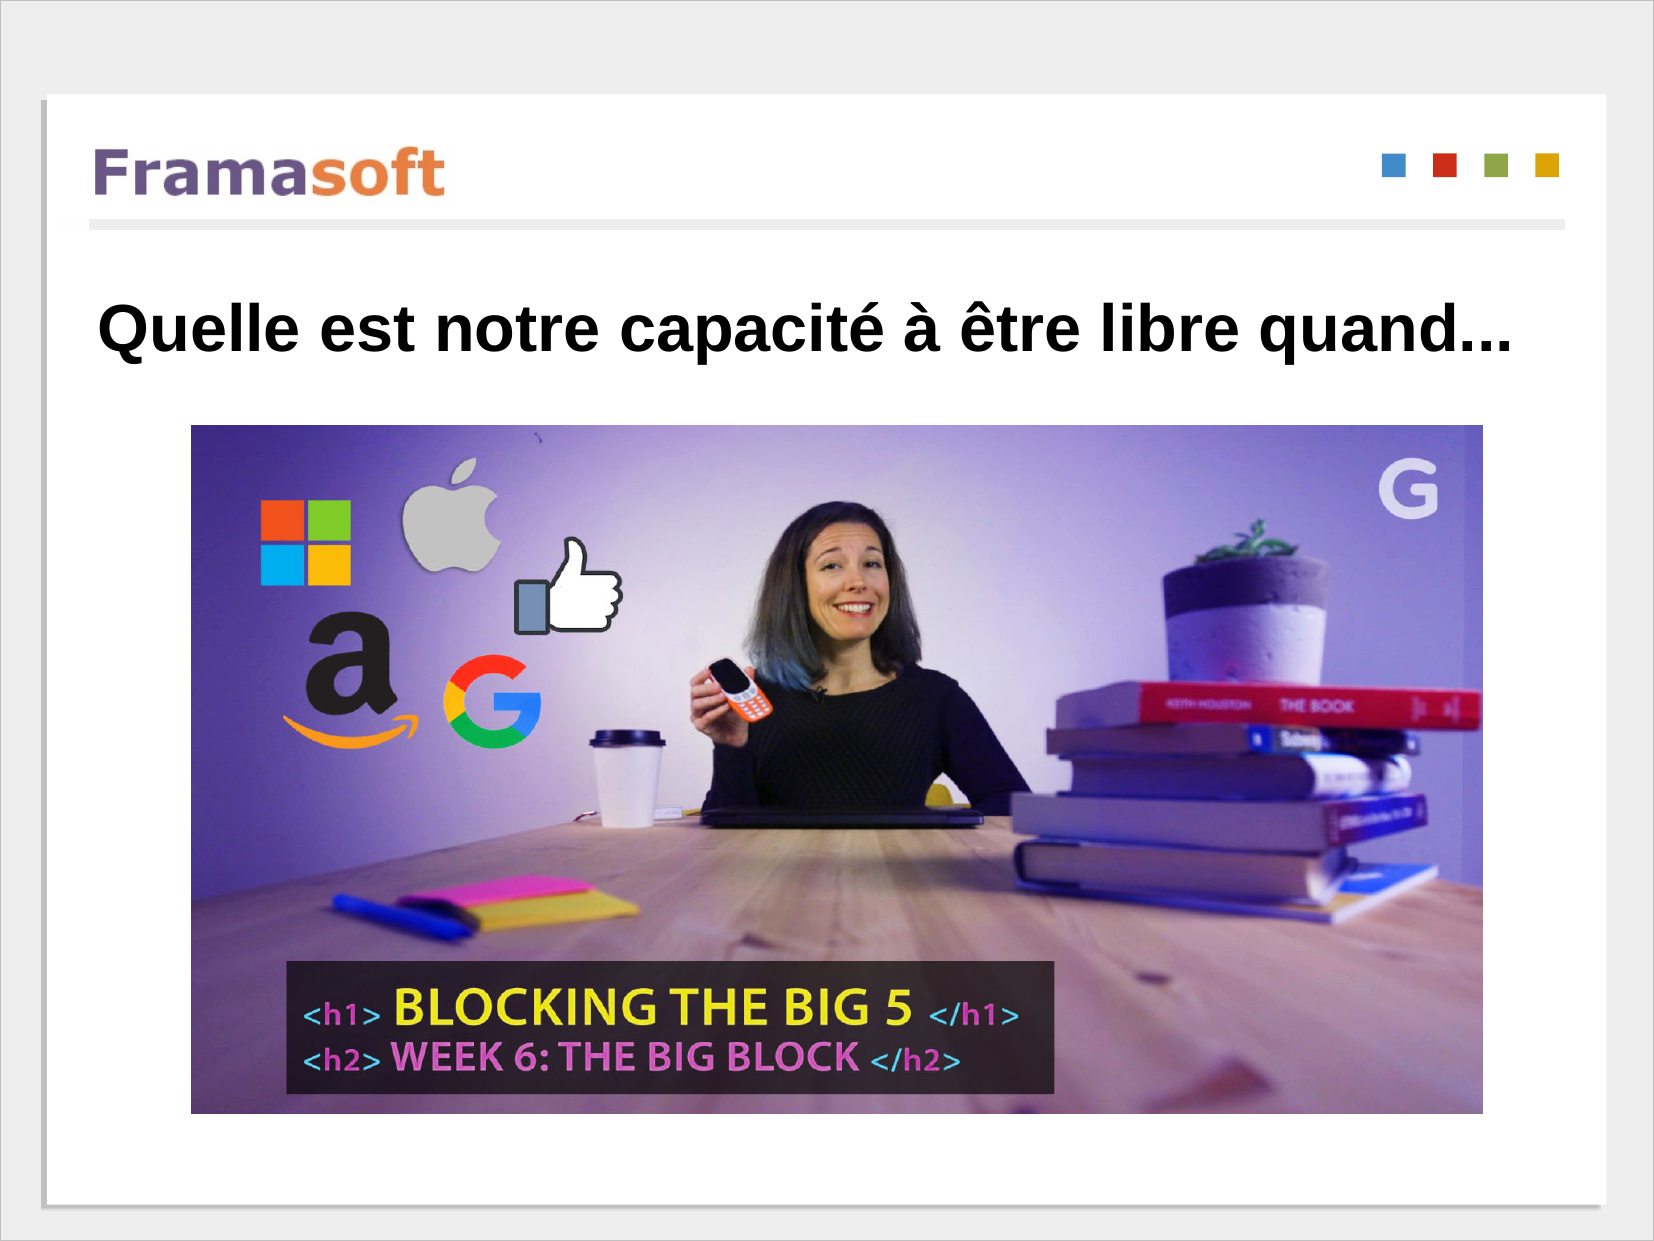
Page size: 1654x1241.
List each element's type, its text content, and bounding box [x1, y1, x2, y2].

text_box Quelle est notre capacité à être libre quand... [82, 283, 1560, 378]
picture [191, 425, 1483, 1114]
text_box [0, 0, 1654, 1241]
picture [54, 104, 508, 225]
